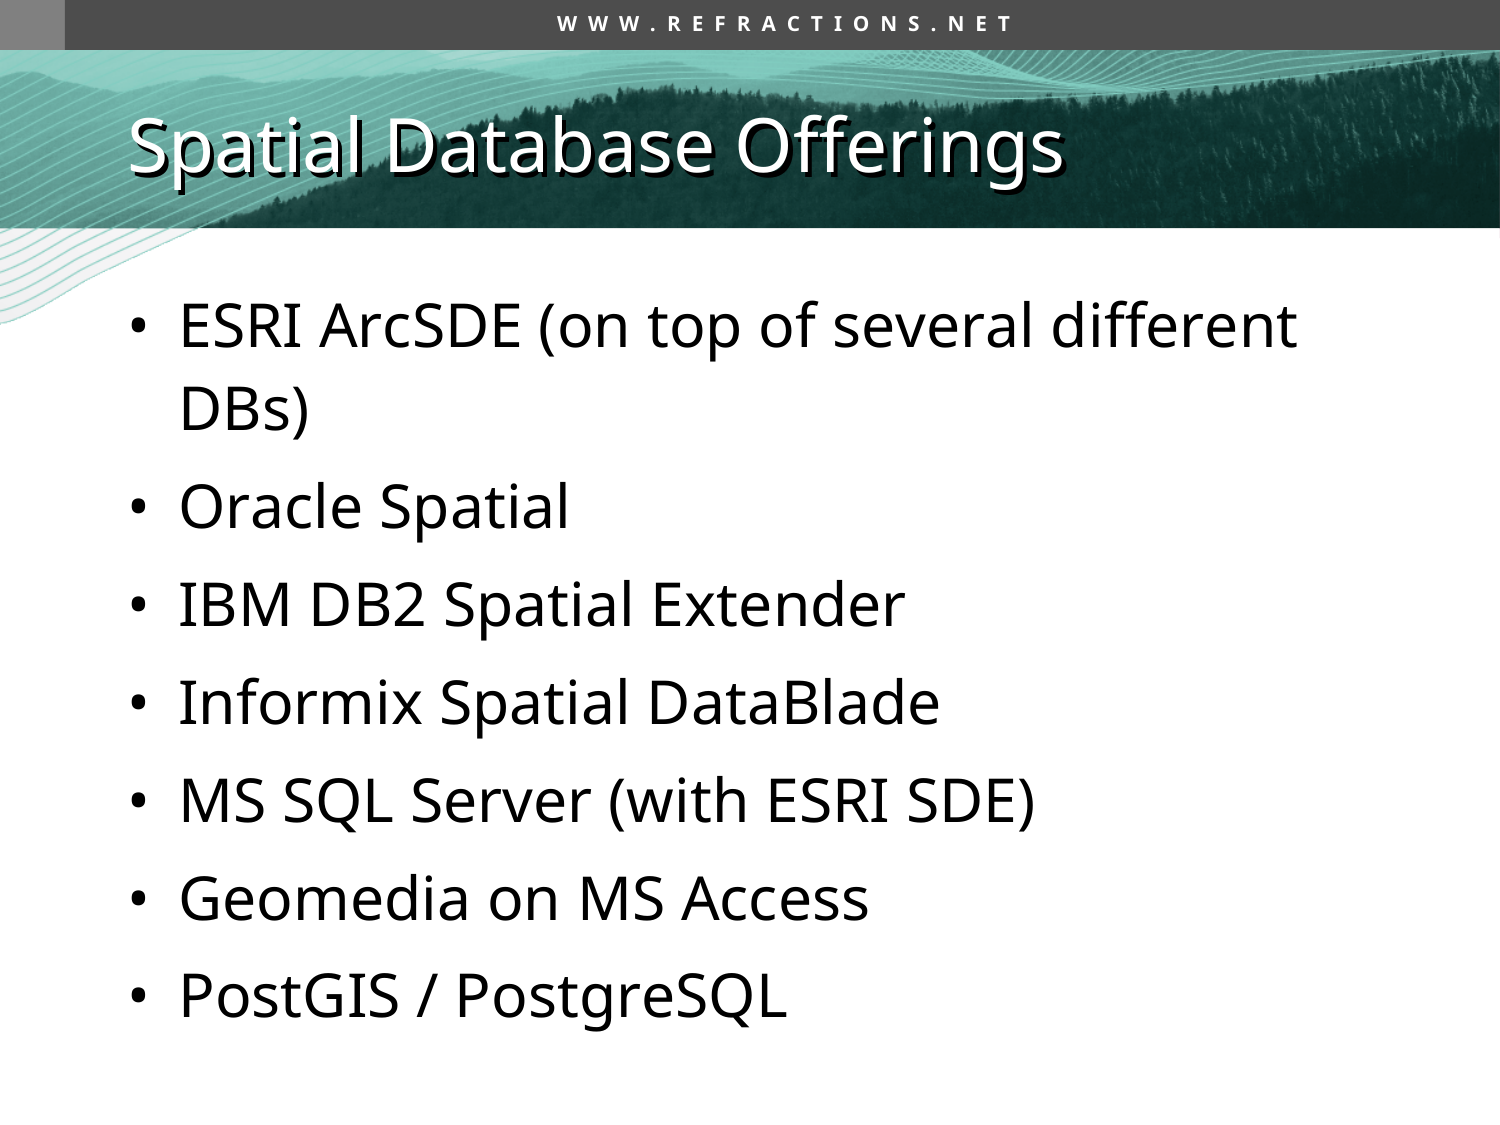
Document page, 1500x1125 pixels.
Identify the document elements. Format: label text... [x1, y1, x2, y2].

list ESRI ArcSDE (on top of several different DBs) Oracle Spatial IBM DB2 Spatial Extender Informix Spatial DataBlade MS SQL Server (with ESRI SDE) Geomedia on MS Access PostGIS / PostgreSQL [112, 274, 1388, 1050]
picture [0, 50, 1500, 325]
title Spatial Database Offerings [112, 45, 1388, 242]
